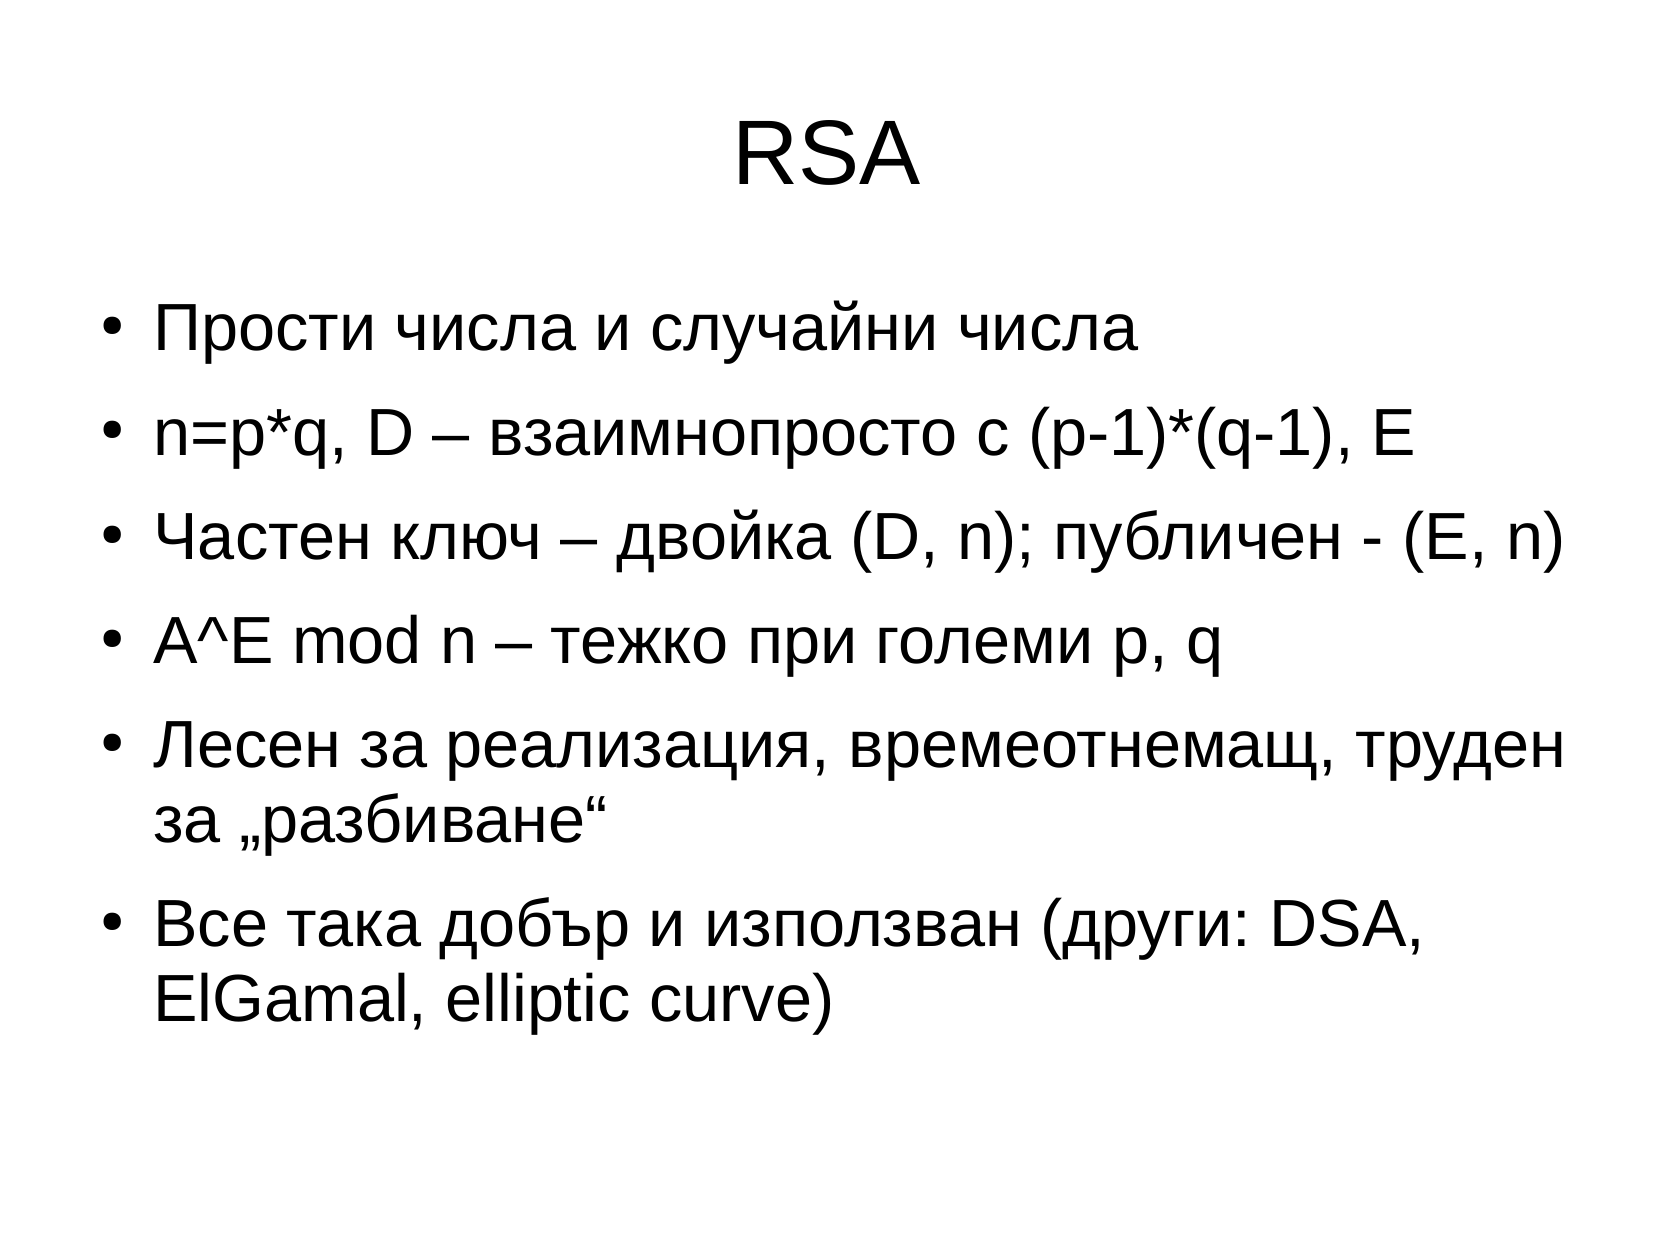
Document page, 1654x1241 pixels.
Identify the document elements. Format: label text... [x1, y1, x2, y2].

list Прости числа и случайни числа n=p*q, D – взаимнопросто с (p-1)*(q-1), E Частен ключ – двойка (D, n); публичен - (E, n) А^E mod n – тежко при големи p, q Лесен за реализация, времеотнемащ, труден за „разбиване“ Все така добър и използван (други: DSA, ElGamal, elliptic curve) [82, 290, 1571, 1109]
title RSA [82, 49, 1571, 257]
